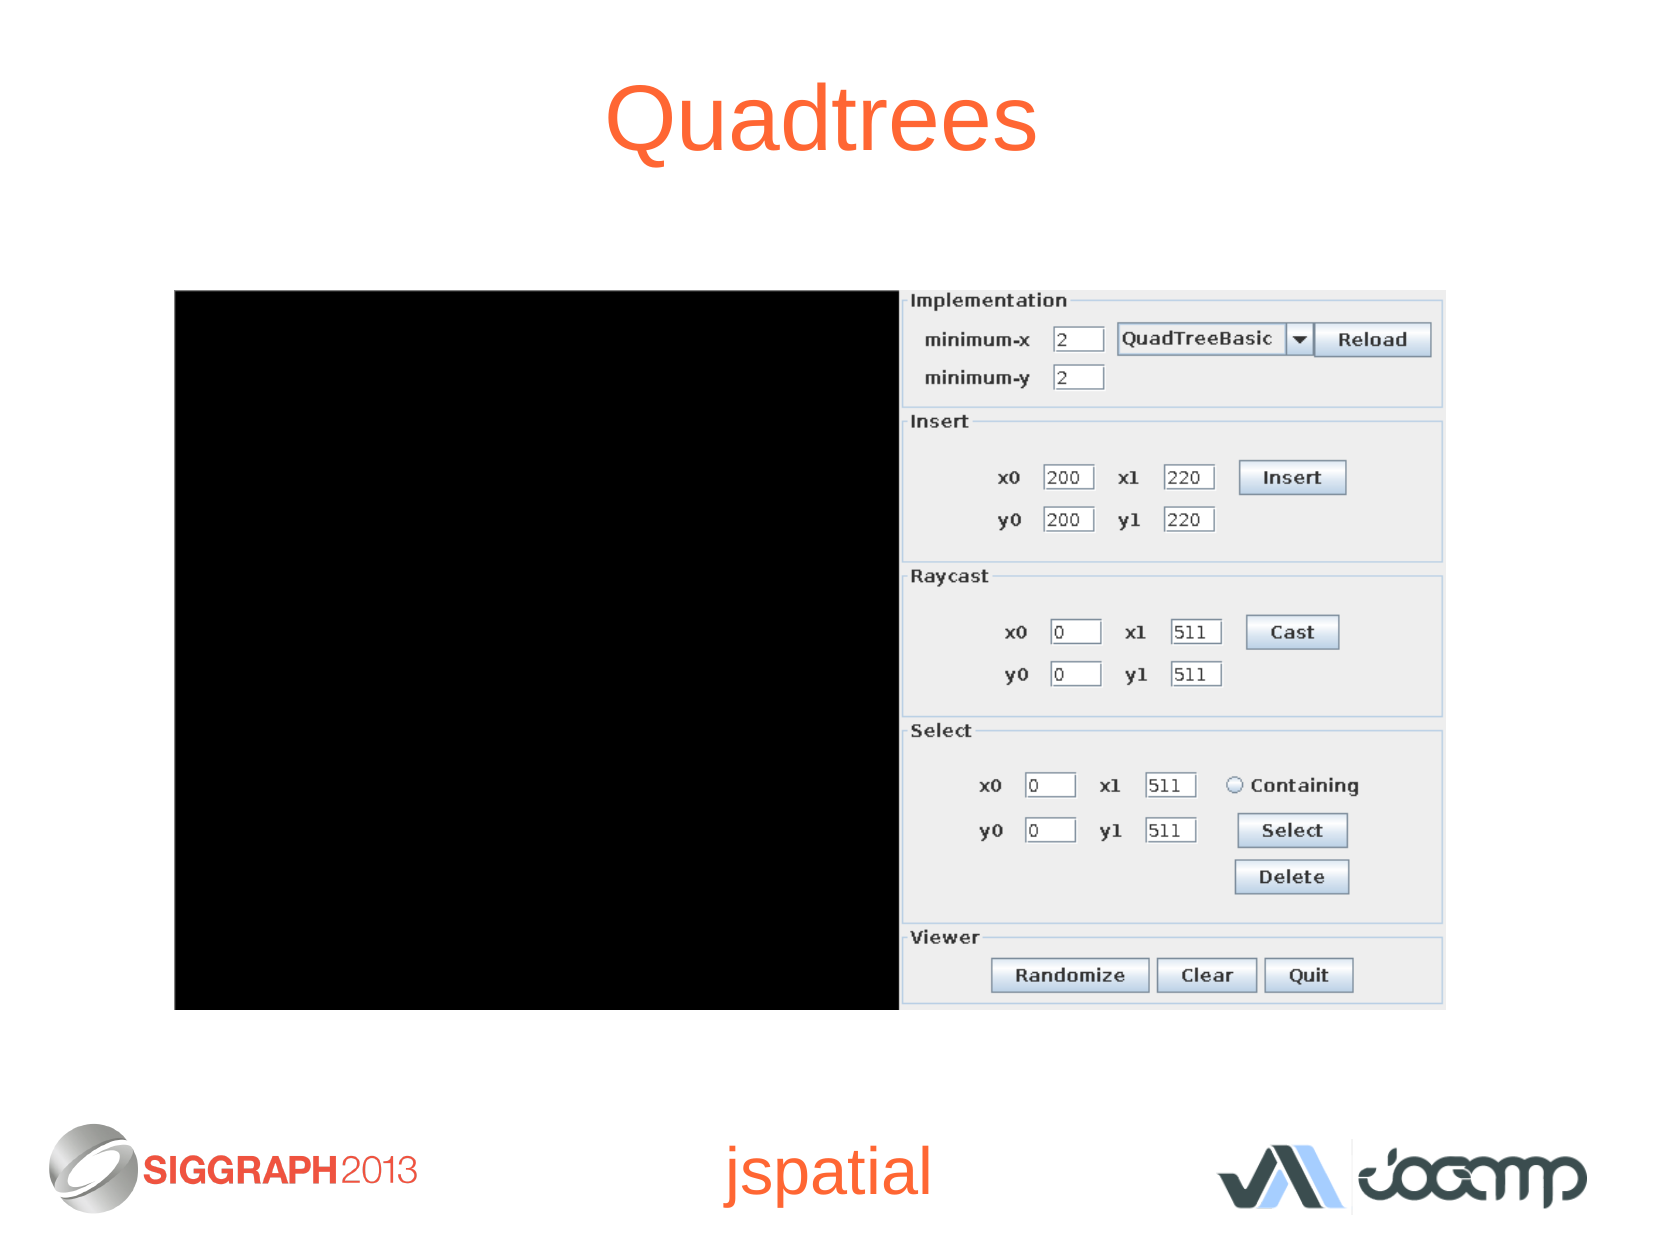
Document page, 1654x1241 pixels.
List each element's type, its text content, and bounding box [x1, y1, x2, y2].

picture [1215, 1139, 1587, 1215]
title Quadtrees [68, 49, 1576, 188]
title jspatial [642, 1125, 1016, 1217]
picture [45, 1122, 421, 1215]
picture [174, 290, 1446, 1010]
